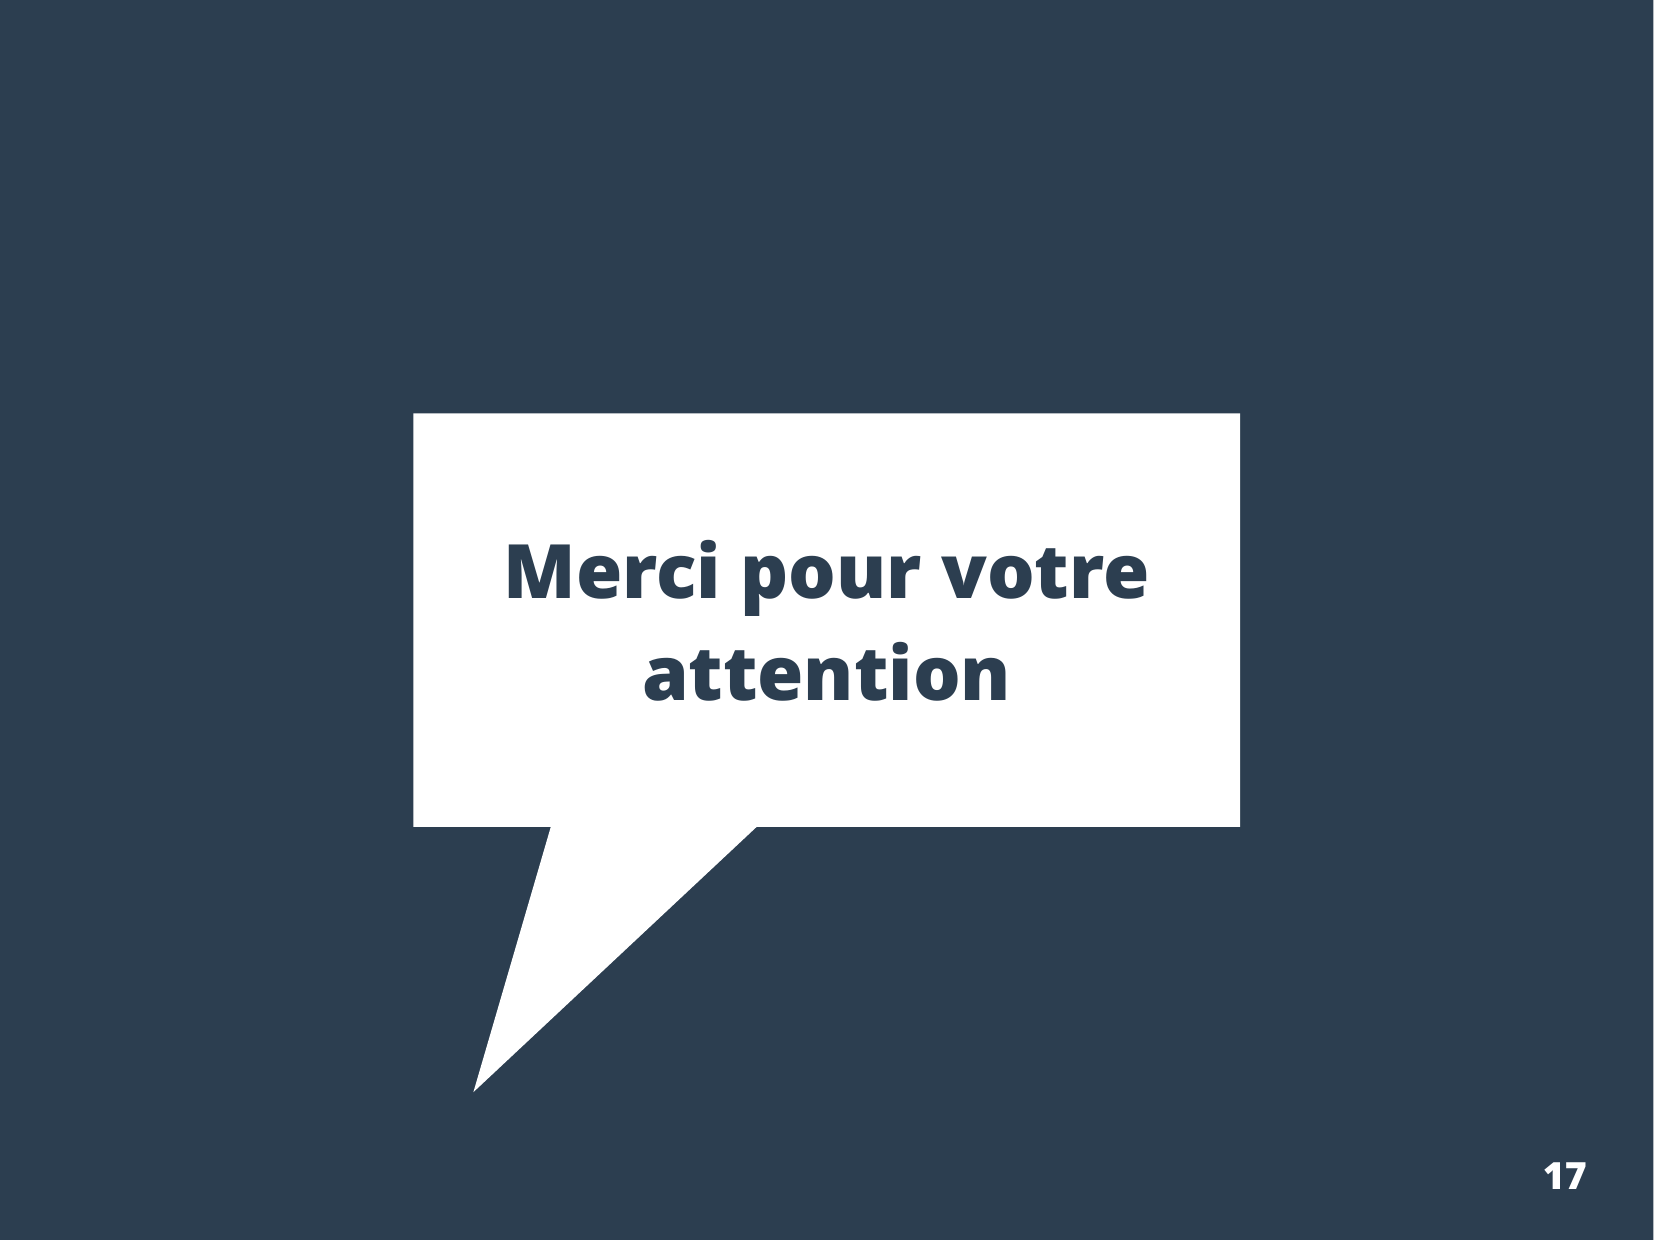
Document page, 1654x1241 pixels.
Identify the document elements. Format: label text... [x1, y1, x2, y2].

title Merci pour votre attention [442, 442, 1211, 798]
